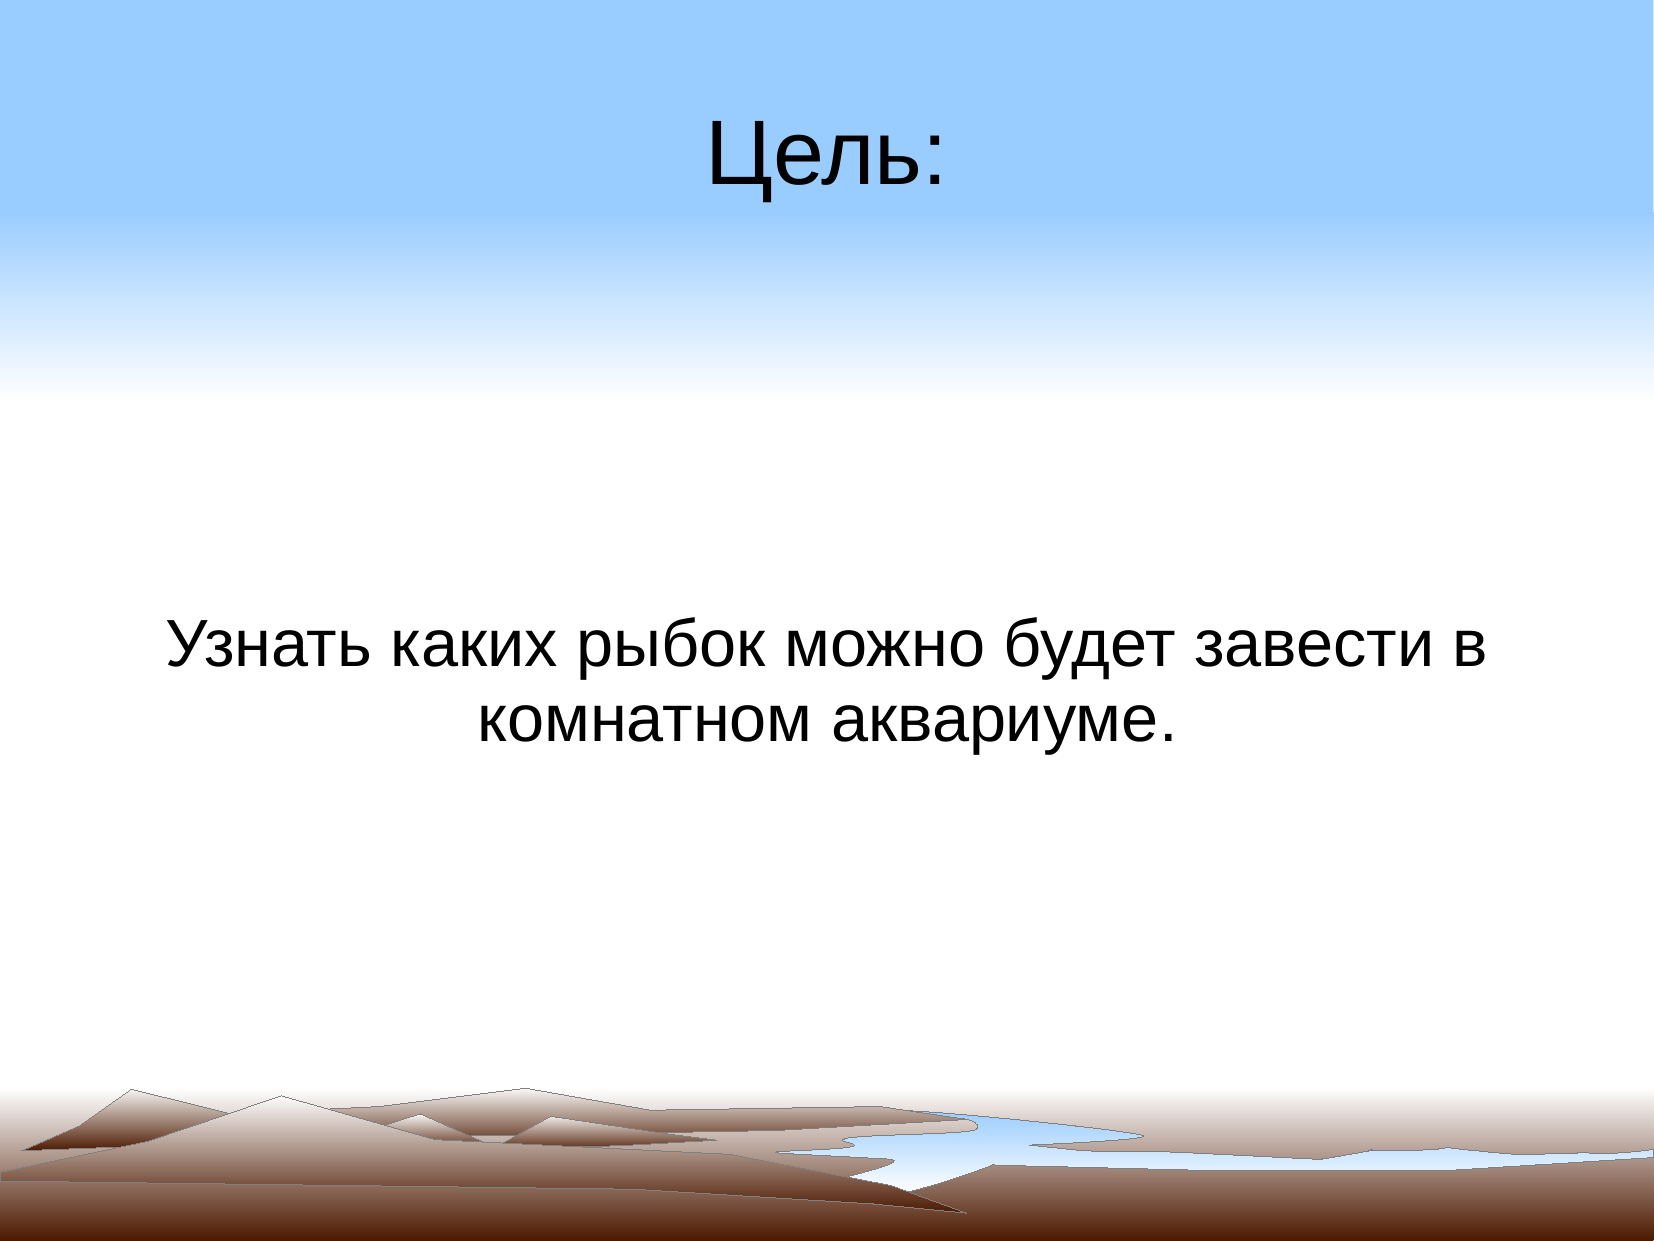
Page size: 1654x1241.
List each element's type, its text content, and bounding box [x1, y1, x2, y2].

subtitle Узнать каких рыбок можно будет завести в комнатном аквариуме. [121, 261, 1534, 1101]
title Цель: [82, 56, 1571, 250]
